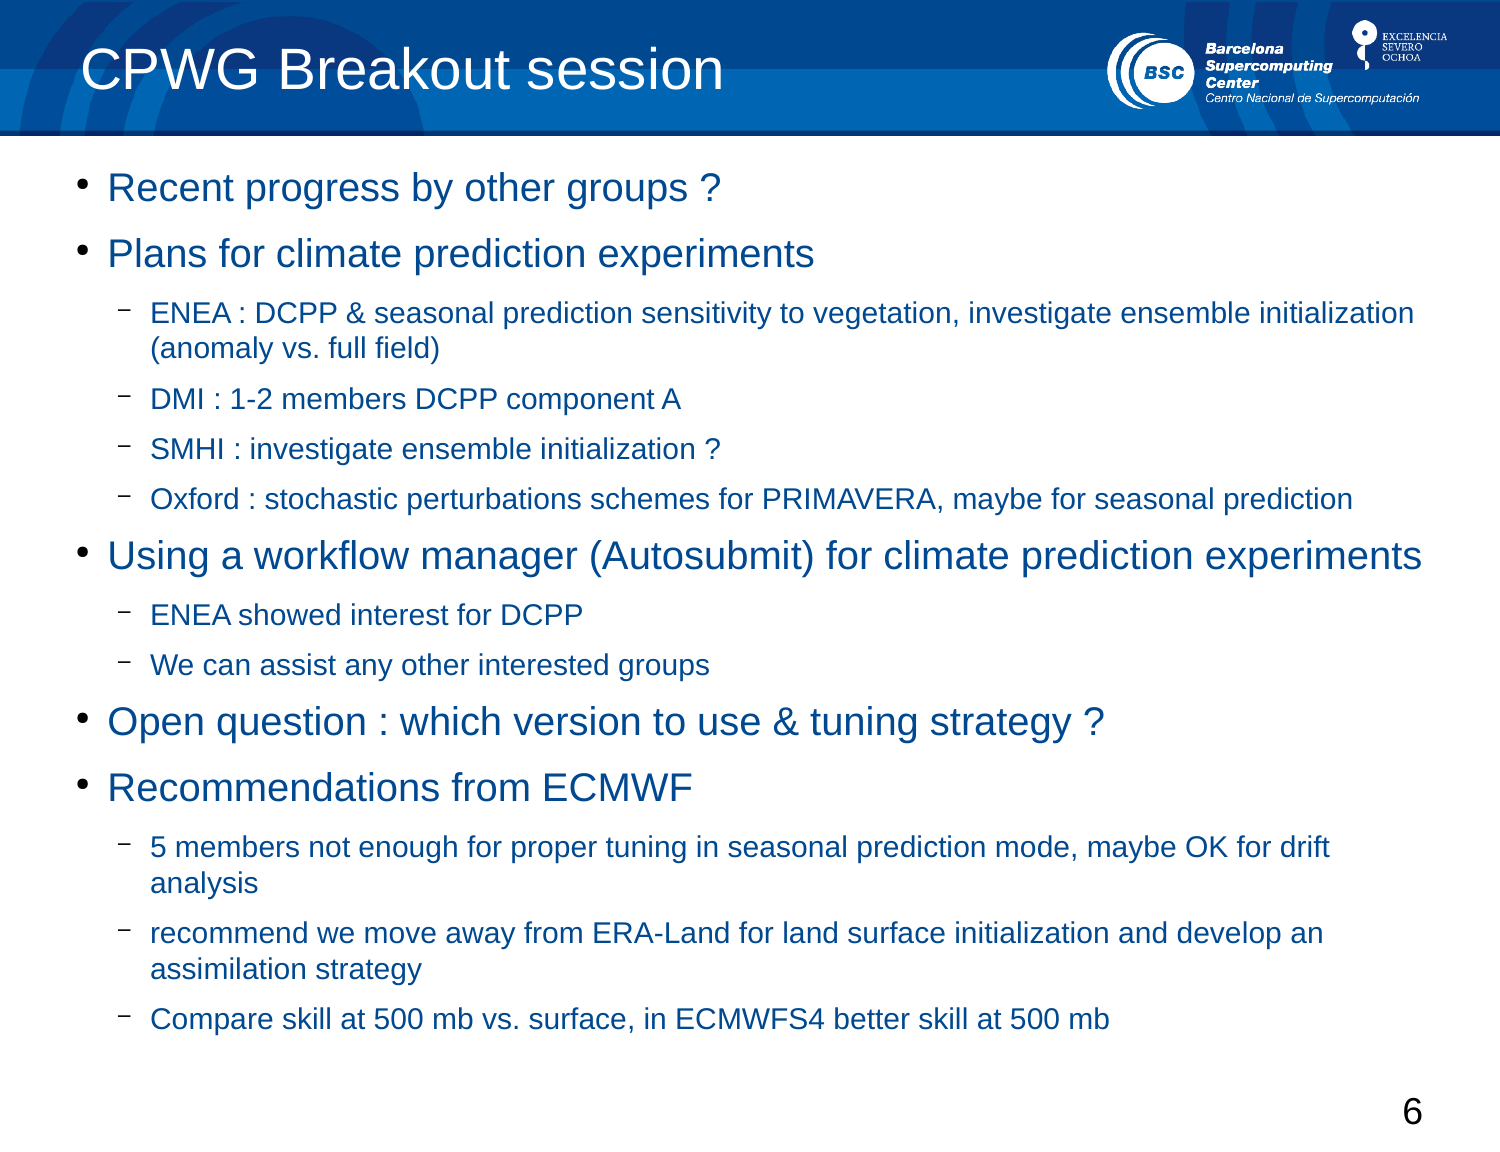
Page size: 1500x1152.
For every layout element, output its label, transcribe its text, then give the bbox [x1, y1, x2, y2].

title CPWG Breakout session [65, 23, 1081, 139]
picture [0, 0, 1500, 136]
list Recent progress by other groups ? Plans for climate prediction experiments ENEA : DCPP & seasonal prediction sensitivity to vegetation, investigate ensemble initialization (anomaly vs. full field) DMI : 1-2 members DCPP component A SMHI : investigate ensemble initialization ? Oxford : stochastic perturbations schemes for PRIMAVERA, maybe for seasonal prediction Using a workflow manager (Autosubmit) for climate prediction experiments ENEA showed interest for DCPP We can assist any other interested groups Open question : which version to use & tuning strategy ? Recommendations from ECMWF 5 members not enough for proper tuning in seasonal prediction mode, maybe OK for drift analysis recommend we move away from ERA-Land for land surface initialization and develop an assimilation strategy Compare skill at 500 mb vs. surface, in ECMWFS4 better skill at 500 mb [64, 161, 1432, 1068]
